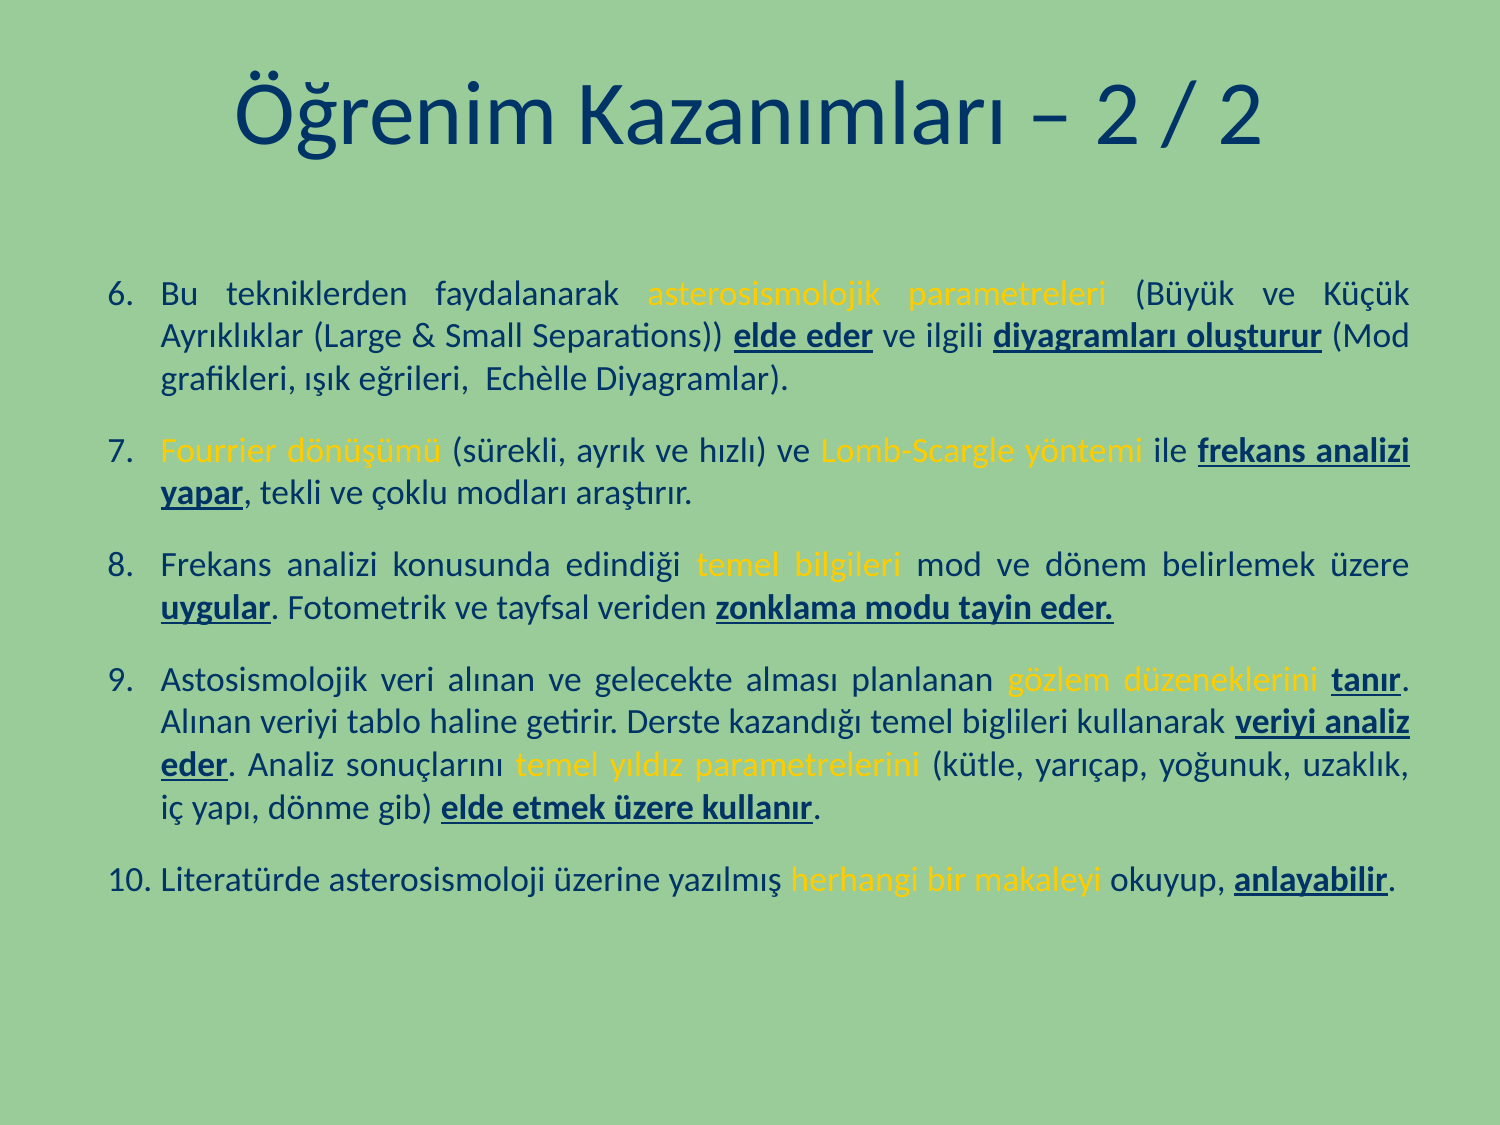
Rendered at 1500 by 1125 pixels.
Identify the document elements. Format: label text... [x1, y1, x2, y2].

title Öğrenim Kazanımları – 2 / 2 [75, 45, 1425, 233]
list Bu tekniklerden faydalanarak asterosismolojik parametreleri (Büyük ve Küçük Ayrıklıklar (Large & Small Separations)) elde eder ve ilgili diyagramları oluşturur (Mod grafikleri, ışık eğrileri, Echèlle Diyagramlar). Fourrier dönüşümü (sürekli, ayrık ve hızlı) ve Lomb-Scargle yöntemi ile frekans analizi yapar, tekli ve çoklu modları araştırır. Frekans analizi konusunda edindiği temel bilgileri mod ve dönem belirlemek üzere uygular. Fotometrik ve tayfsal veriden zonklama modu tayin eder. Astosismolojik veri alınan ve gelecekte alması planlanan gözlem düzeneklerini tanır. Alınan veriyi tablo haline getirir. Derste kazandığı temel biglileri kullanarak veriyi analiz eder. Analiz sonuçlarını temel yıldız parametrelerini (kütle, yarıçap, yoğunuk, uzaklık, iç yapı, dönme gib) elde etmek üzere kullanır. Literatürde asterosismoloji üzerine yazılmış herhangi bir makaleyi okuyup, anlayabilir. [75, 262, 1425, 1111]
